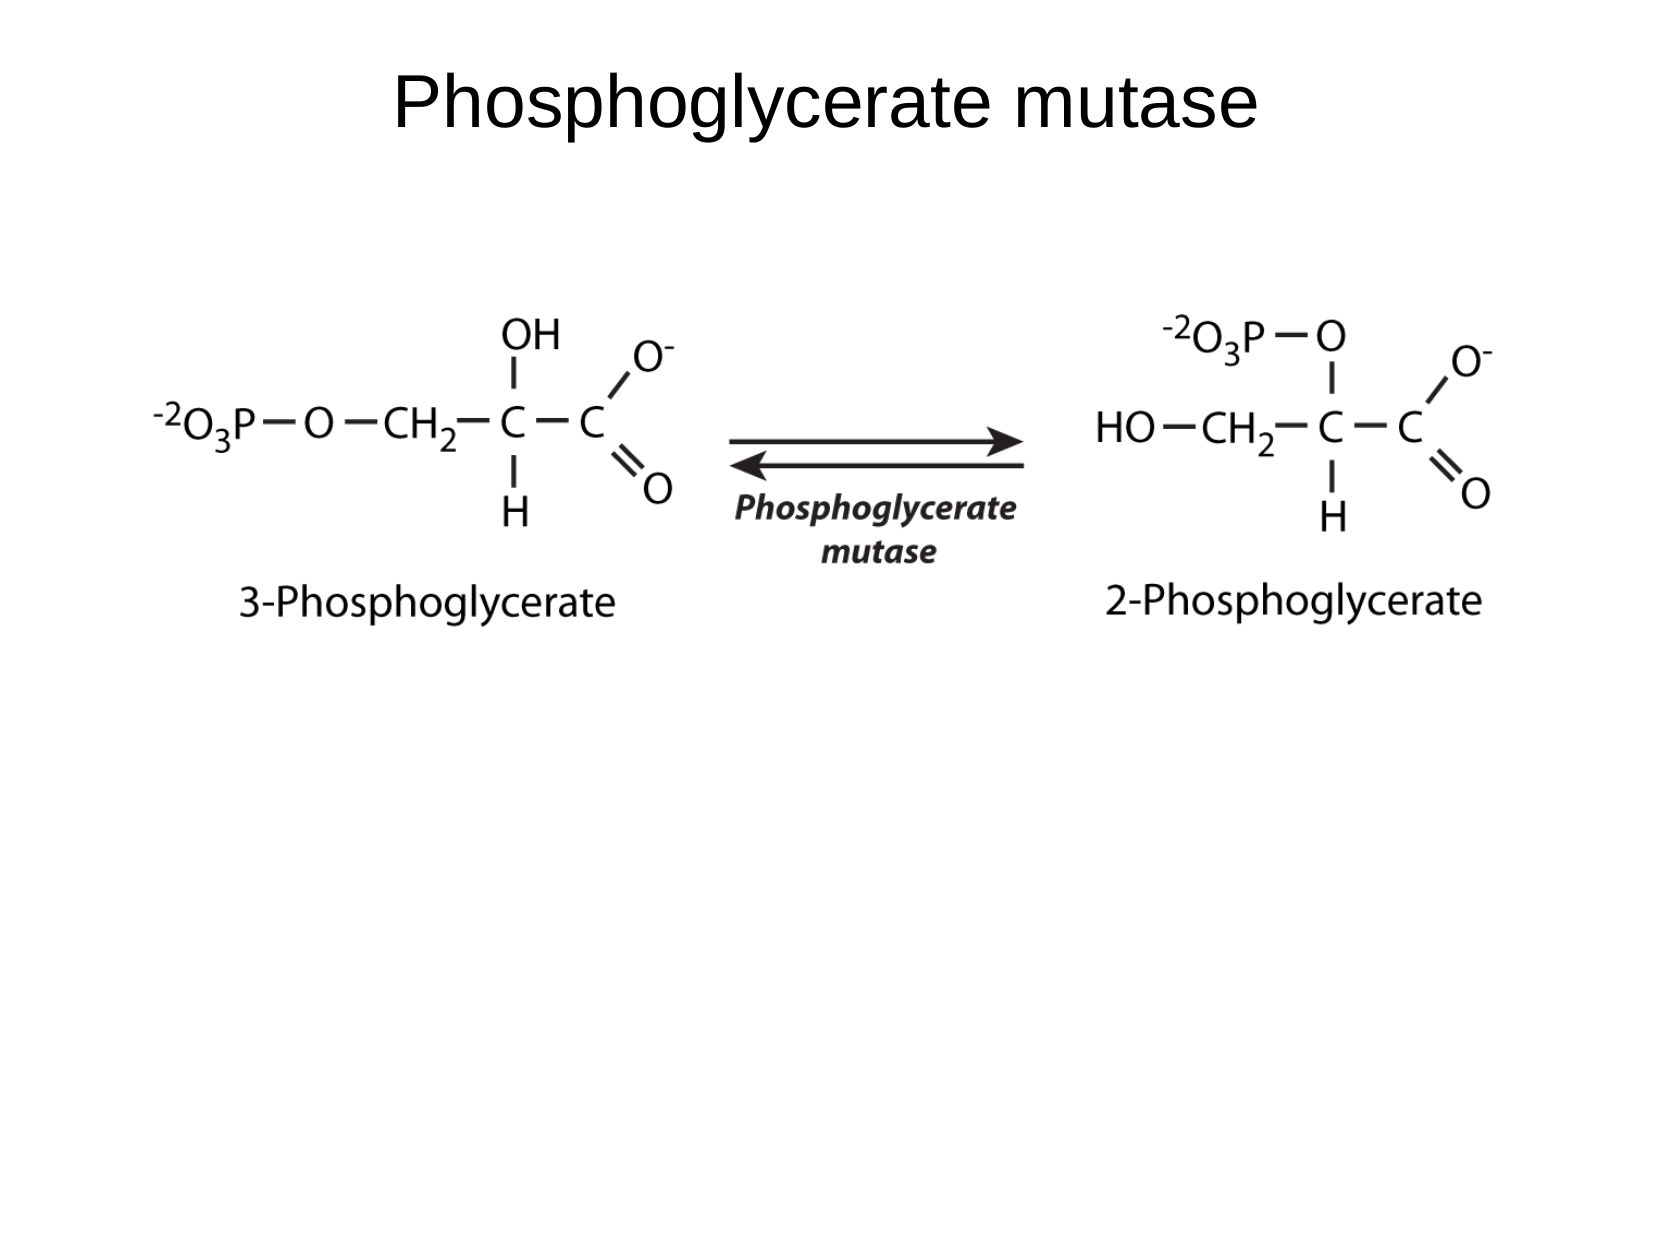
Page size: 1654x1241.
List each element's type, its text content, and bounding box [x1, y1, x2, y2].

picture [150, 299, 1497, 631]
title Phosphoglycerate mutase [82, 55, 1571, 145]
